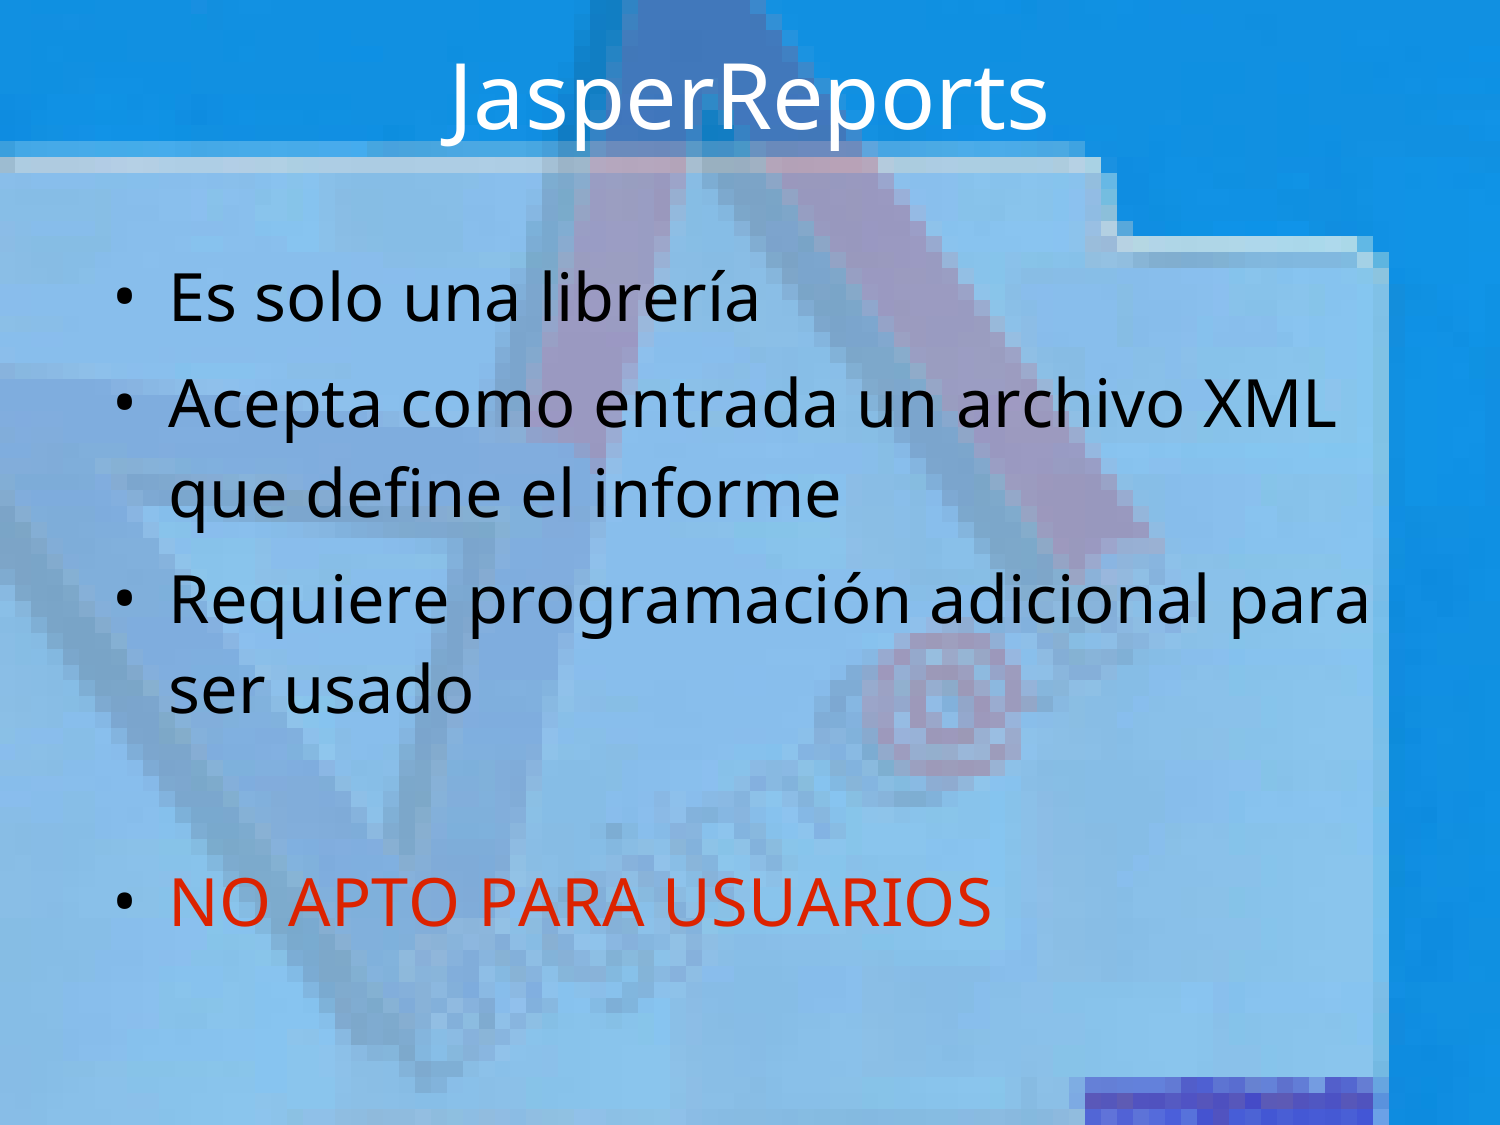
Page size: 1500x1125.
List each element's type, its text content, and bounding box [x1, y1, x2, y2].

title JasperReports [112, 0, 1388, 214]
picture [0, 0, 1500, 1125]
list Es solo una librería Acepta como entrada un archivo XML que define el informe Requiere programación adicional para ser usado NO APTO PARA USUARIOS [112, 249, 1388, 1001]
